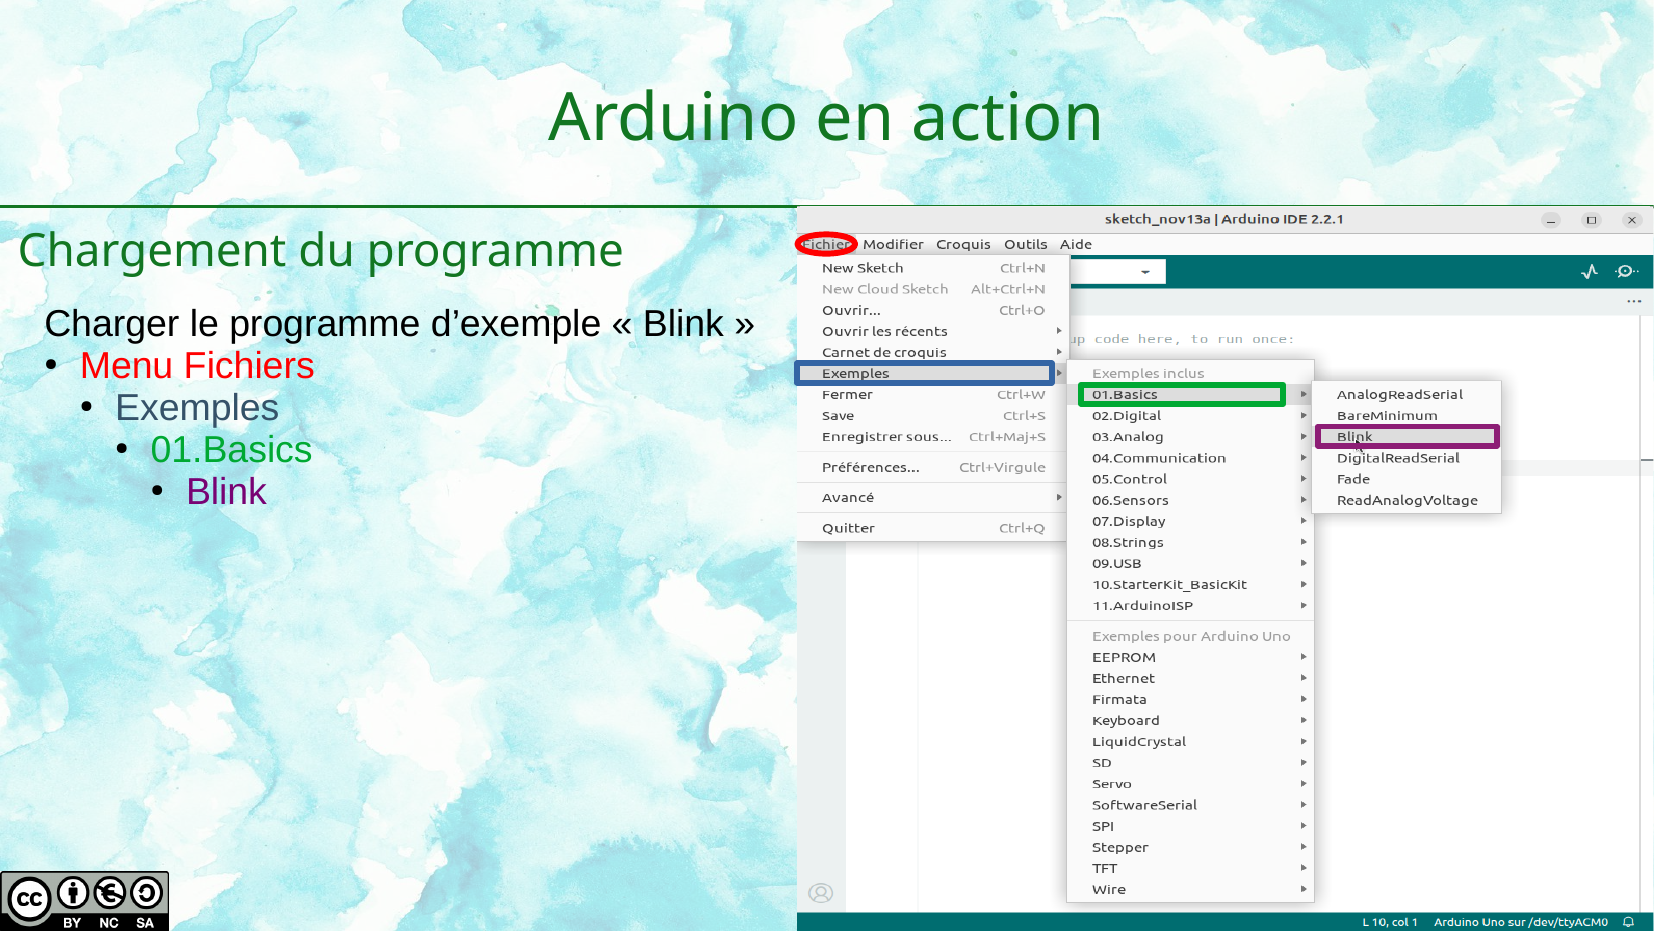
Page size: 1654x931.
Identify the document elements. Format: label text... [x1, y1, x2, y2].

picture [802, 238, 851, 250]
picture [0, 871, 169, 931]
picture [800, 366, 1049, 380]
title Arduino en action [82, 37, 1571, 193]
text_box Charger le programme d’exemple « Blink » Menu Fichiers Exemples 01.Basics Blink [29, 295, 798, 532]
list Chargement du programme [17, 217, 703, 296]
picture [797, 206, 1654, 931]
